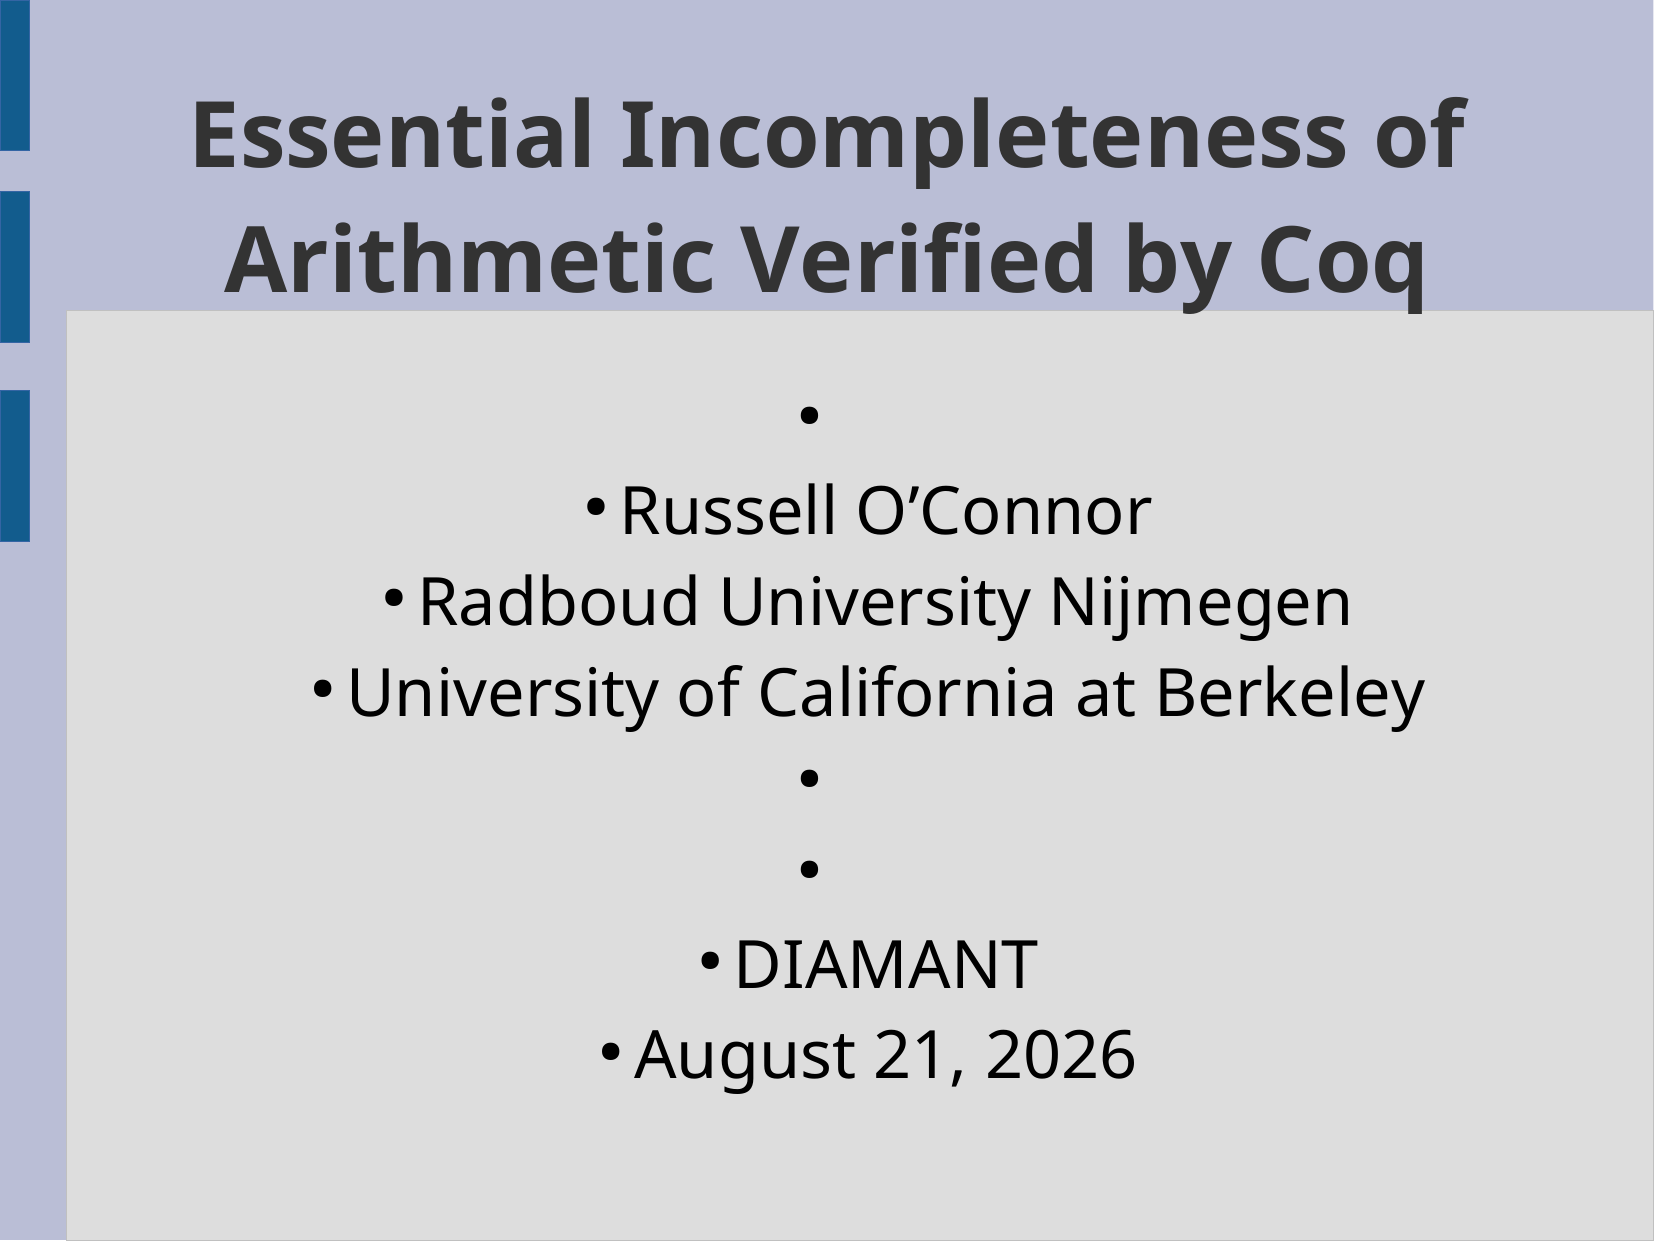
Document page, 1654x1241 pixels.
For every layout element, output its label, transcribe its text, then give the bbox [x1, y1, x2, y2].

title Essential Incompleteness of Arithmetic Verified by Coq [121, 55, 1534, 334]
subtitle Russell O’Connor Radboud University Nijmegen University of California at Berkeley DIAMANT November 18, 2005 [127, 307, 1540, 1164]
